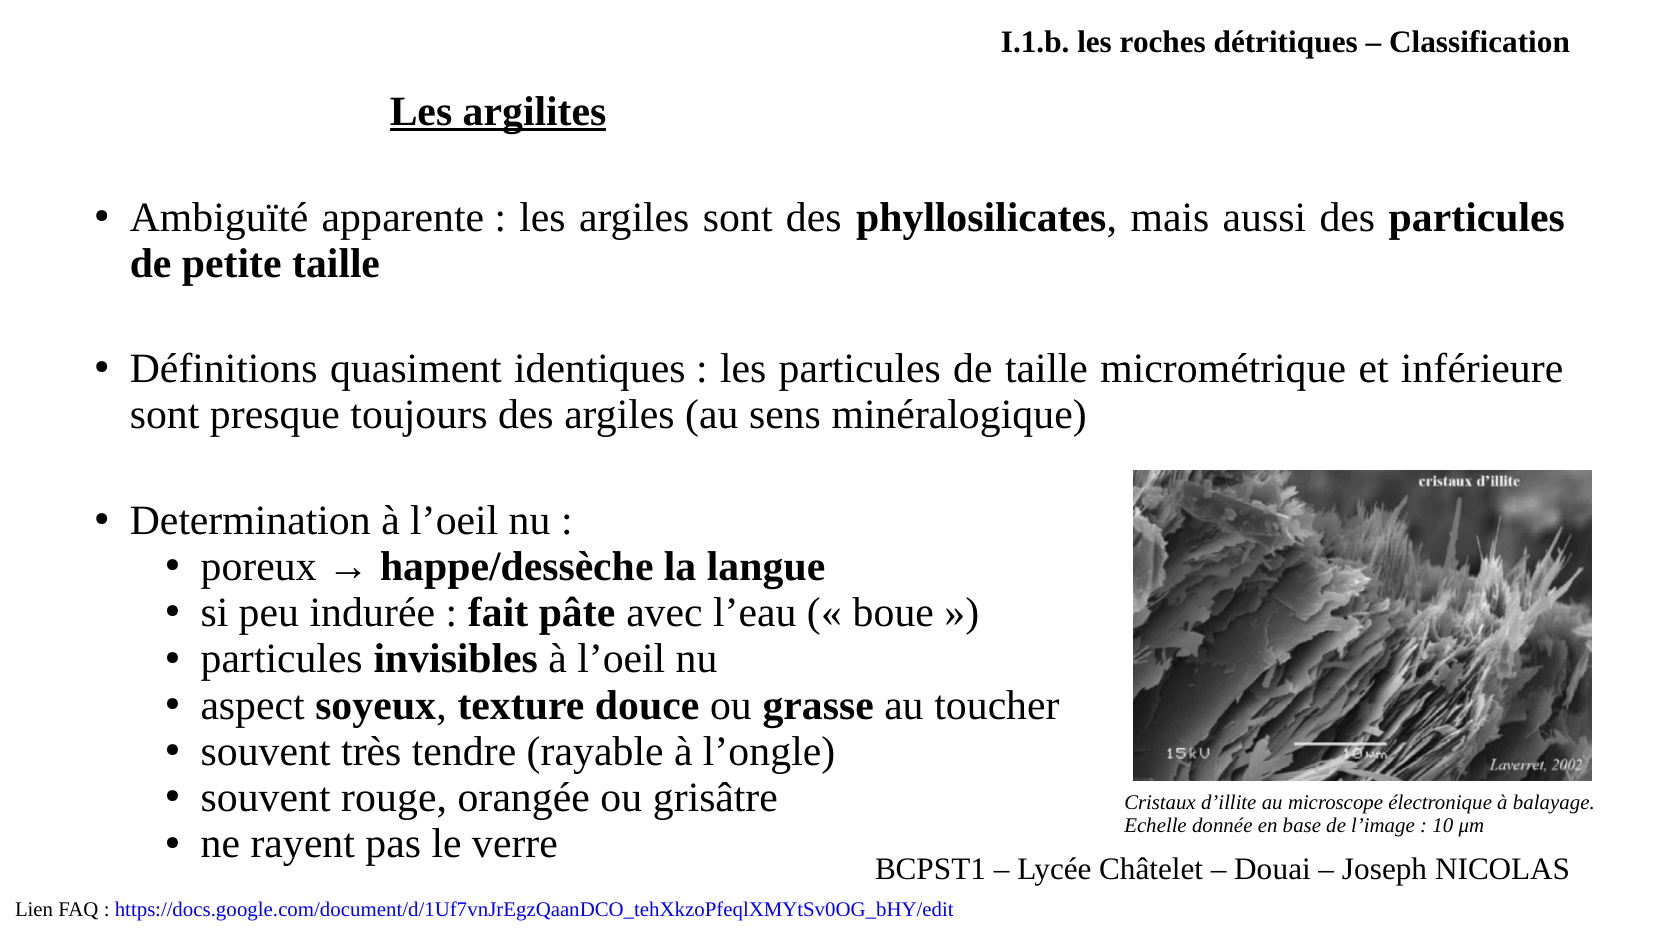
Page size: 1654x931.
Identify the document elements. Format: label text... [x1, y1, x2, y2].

text_box I.1.b. les roches détritiques – Classification [637, 5, 1572, 78]
text_box BCPST1 – Lycée Châtelet – Douai – Joseph NICOLAS [637, 867, 1571, 905]
picture [1133, 470, 1592, 781]
text_box Les argilites Ambiguïté apparente : les argiles sont des phyllosilicates, mais aussi des particules de petite taille Définitions quasiment identiques : les particules de taille micrométrique et inférieure sont presque toujours des argiles (au sens minéralogique) Determination à l’oeil nu : poreux → happe/dessèche la langue si peu indurée : fait pâte avec l’eau (« boue ») particules invisibles à l’oeil nu aspect soyeux, texture douce ou grasse au toucher souvent très tendre (rayable à l’ongle) souvent rouge, orangée ou grisâtre ne rayent pas le verre [94, 88, 1595, 867]
text_box Lien FAQ : https://docs.google.com/document/d/1Uf7vnJrEgzQaanDCO_tehXkzoPfeqlXMYtSv0OG_bHY/edit [0, 897, 993, 931]
text_box Cristaux d’illite au microscope électronique à balayage. Echelle donnée en base de l’image : 10 μm [1124, 791, 1606, 847]
